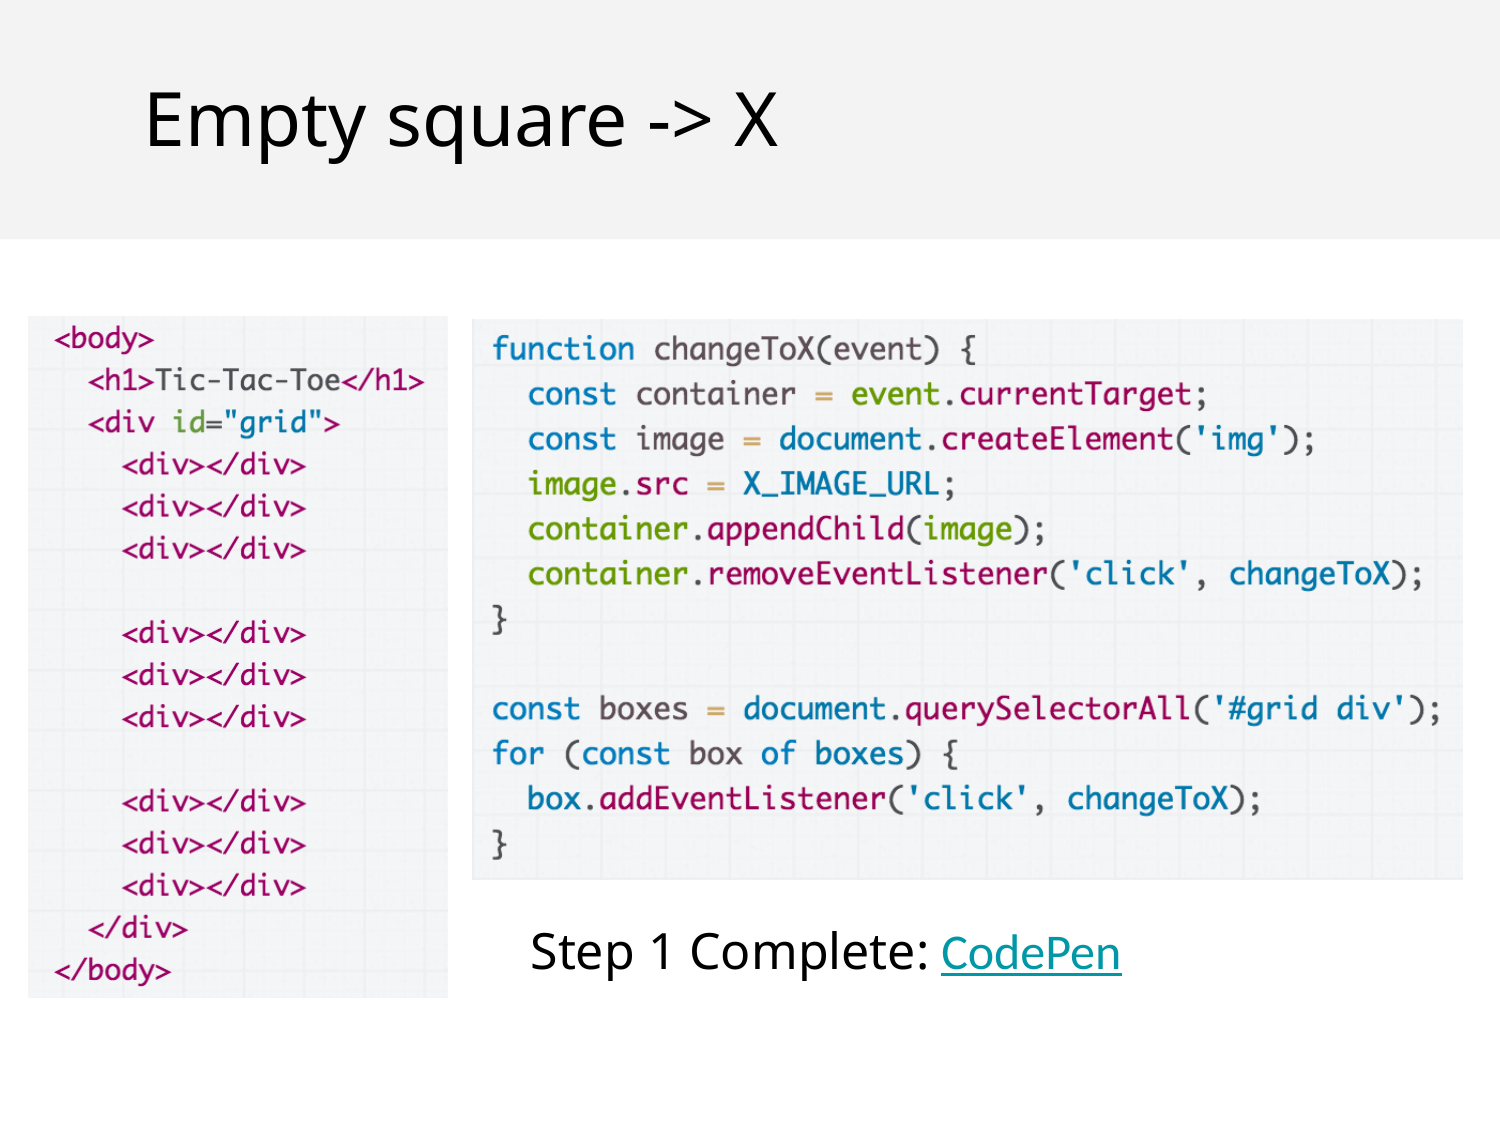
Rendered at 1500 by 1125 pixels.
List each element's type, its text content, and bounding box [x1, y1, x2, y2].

picture [472, 319, 1463, 880]
text_box Step 1 Complete: CodePen [515, 904, 1389, 1125]
picture [28, 316, 448, 998]
title Empty square -> X [128, 56, 1372, 183]
